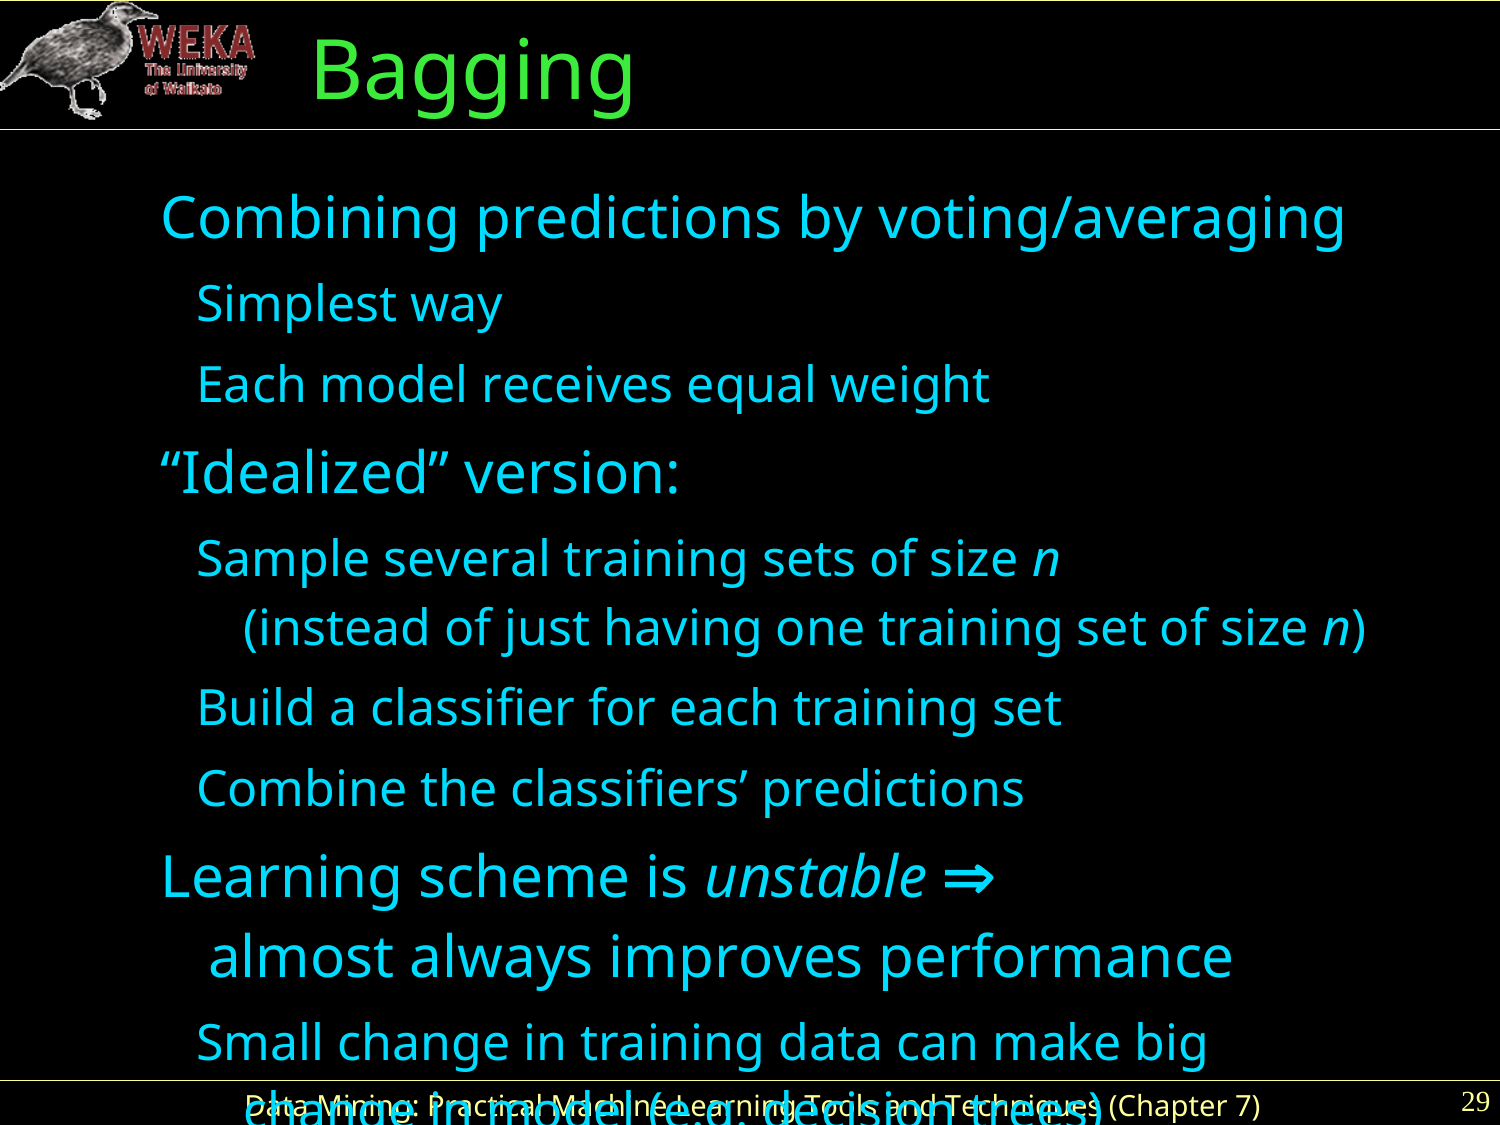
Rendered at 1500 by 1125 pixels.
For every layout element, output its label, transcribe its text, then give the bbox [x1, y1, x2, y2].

text_box Combining predictions by voting/averaging Simplest way Each model receives equal weight “Idealized” version: Sample several training sets of size n (instead of just having one training set of size n) Build a classifier for each training set Combine the classifiers’ predictions Learning scheme is unstable  almost always improves performance Small change in training data can make big change in model (e.g. decision trees) [146, 169, 1384, 1027]
picture [0, 1, 266, 129]
title Bagging [295, 0, 1500, 148]
